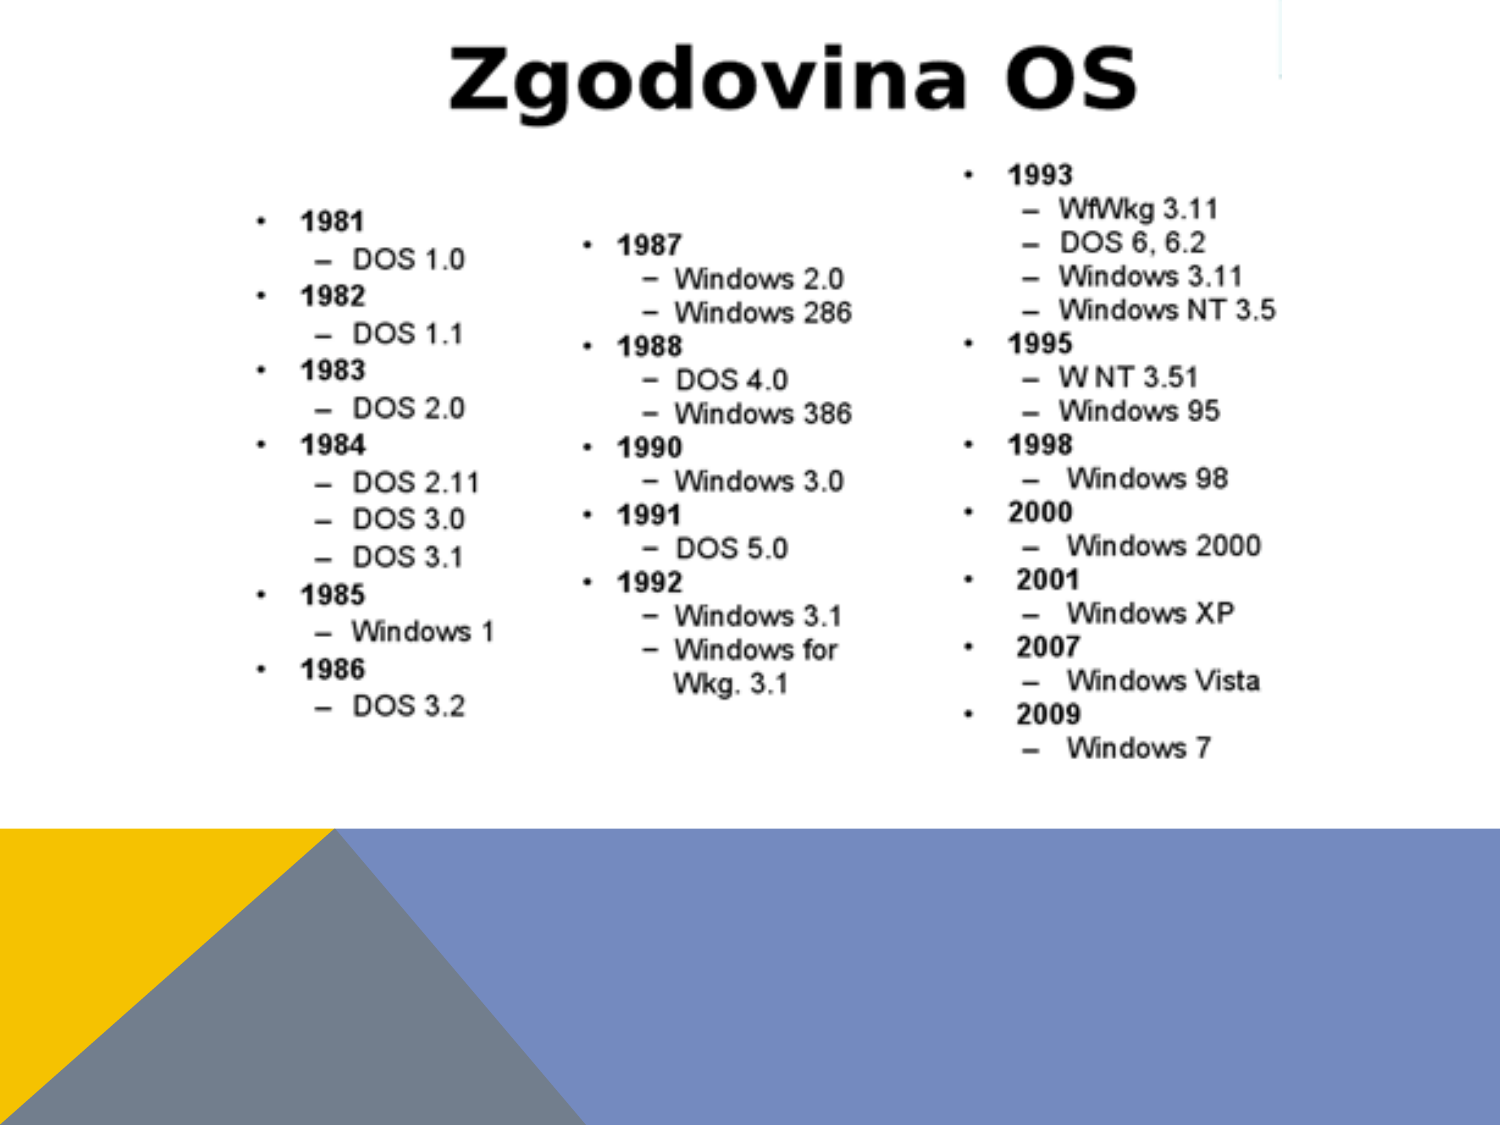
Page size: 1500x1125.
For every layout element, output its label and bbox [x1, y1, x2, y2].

picture [159, 0, 1282, 825]
